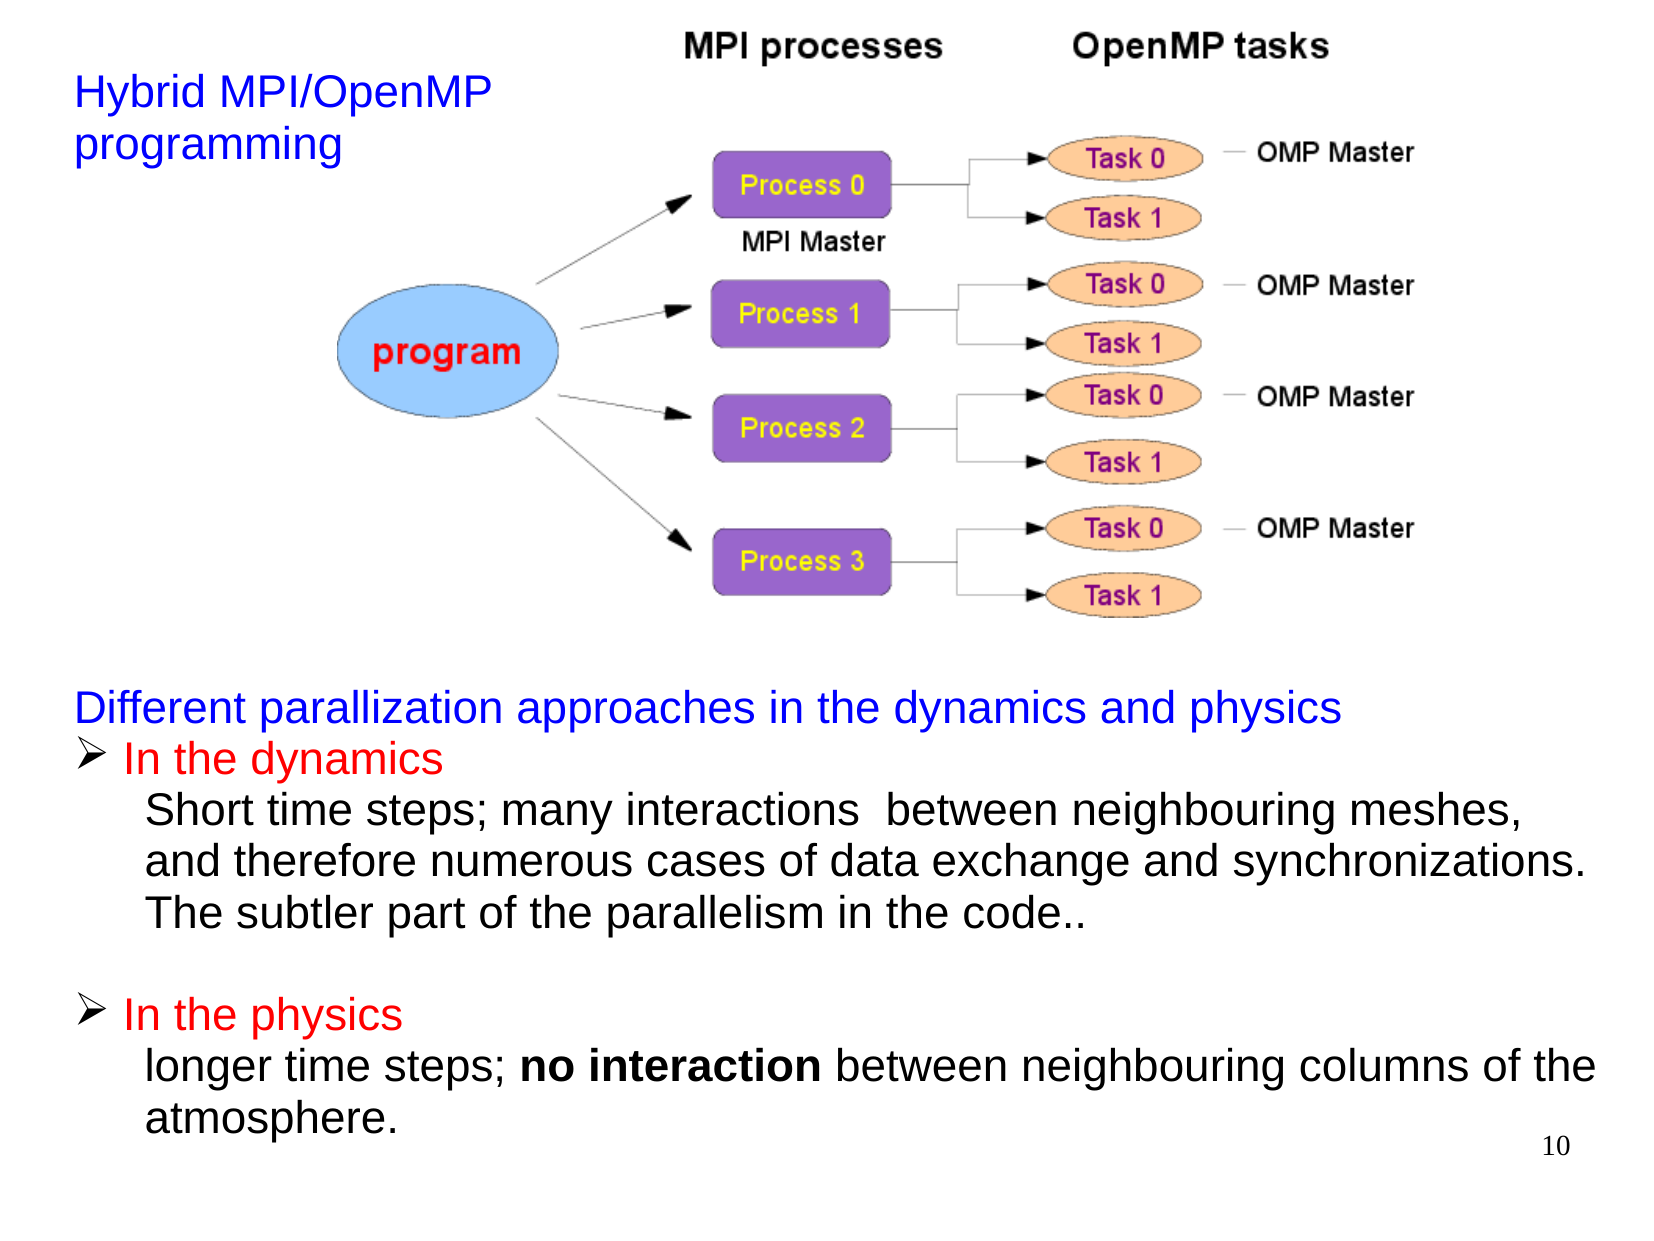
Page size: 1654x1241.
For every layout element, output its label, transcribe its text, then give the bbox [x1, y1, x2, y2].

picture [337, 18, 1654, 618]
text_box Hybrid MPI/OpenMP programming Different parallization approaches in the dynamics and physics In the dynamics Short time steps; many interactions between neighbouring meshes, and therefore numerous cases of data exchange and synchronizations. The subtler part of the parallelism in the code.. In the physics longer time steps; no interaction between neighbouring columns of the atmosphere. [59, 59, 1625, 1211]
